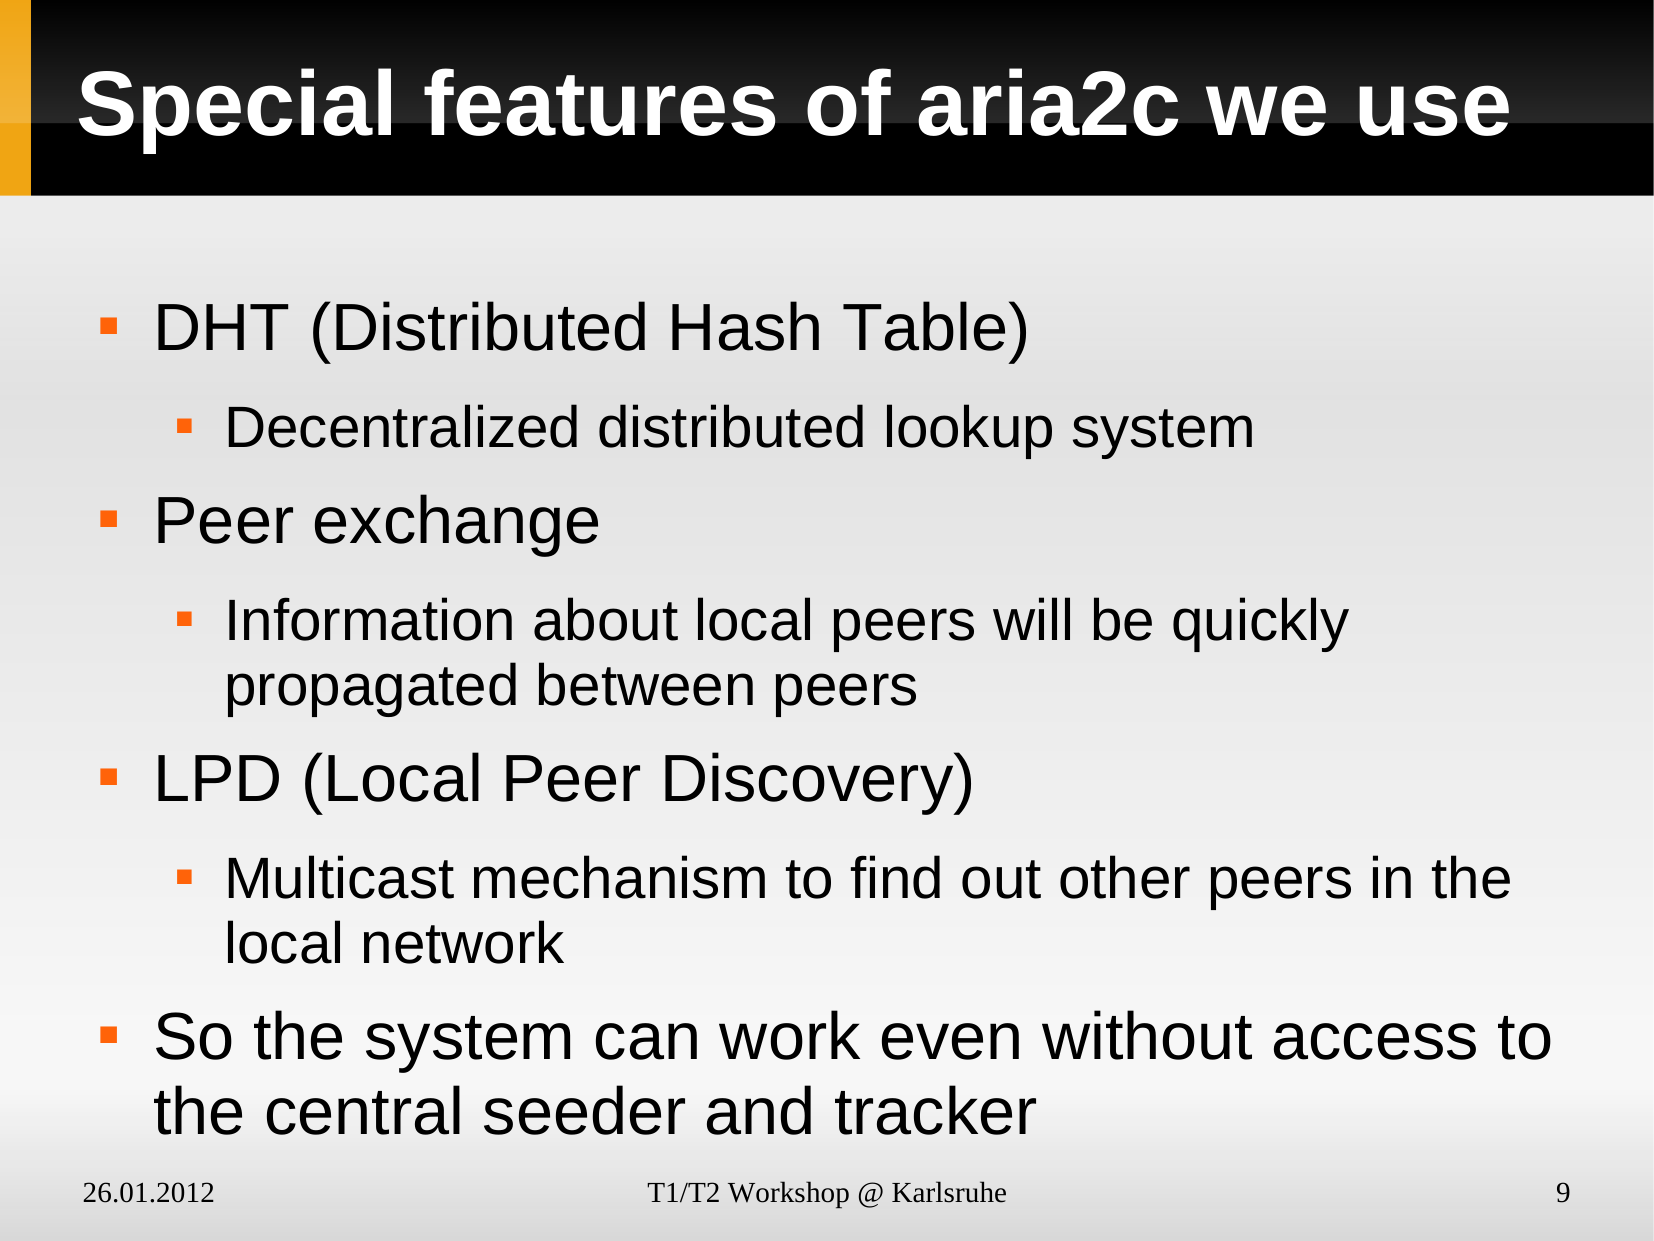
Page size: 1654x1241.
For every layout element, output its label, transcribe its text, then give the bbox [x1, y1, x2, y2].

list DHT (Distributed Hash Table) Decentralized distributed lookup system Peer exchange Information about local peers will be quickly propagated between peers LPD (Local Peer Discovery) Multicast mechanism to find out other peers in the local network So the system can work even without access to the central seeder and tracker [82, 290, 1571, 1149]
title Special features of aria2c we use [76, 0, 1565, 208]
picture [0, 0, 1654, 1241]
